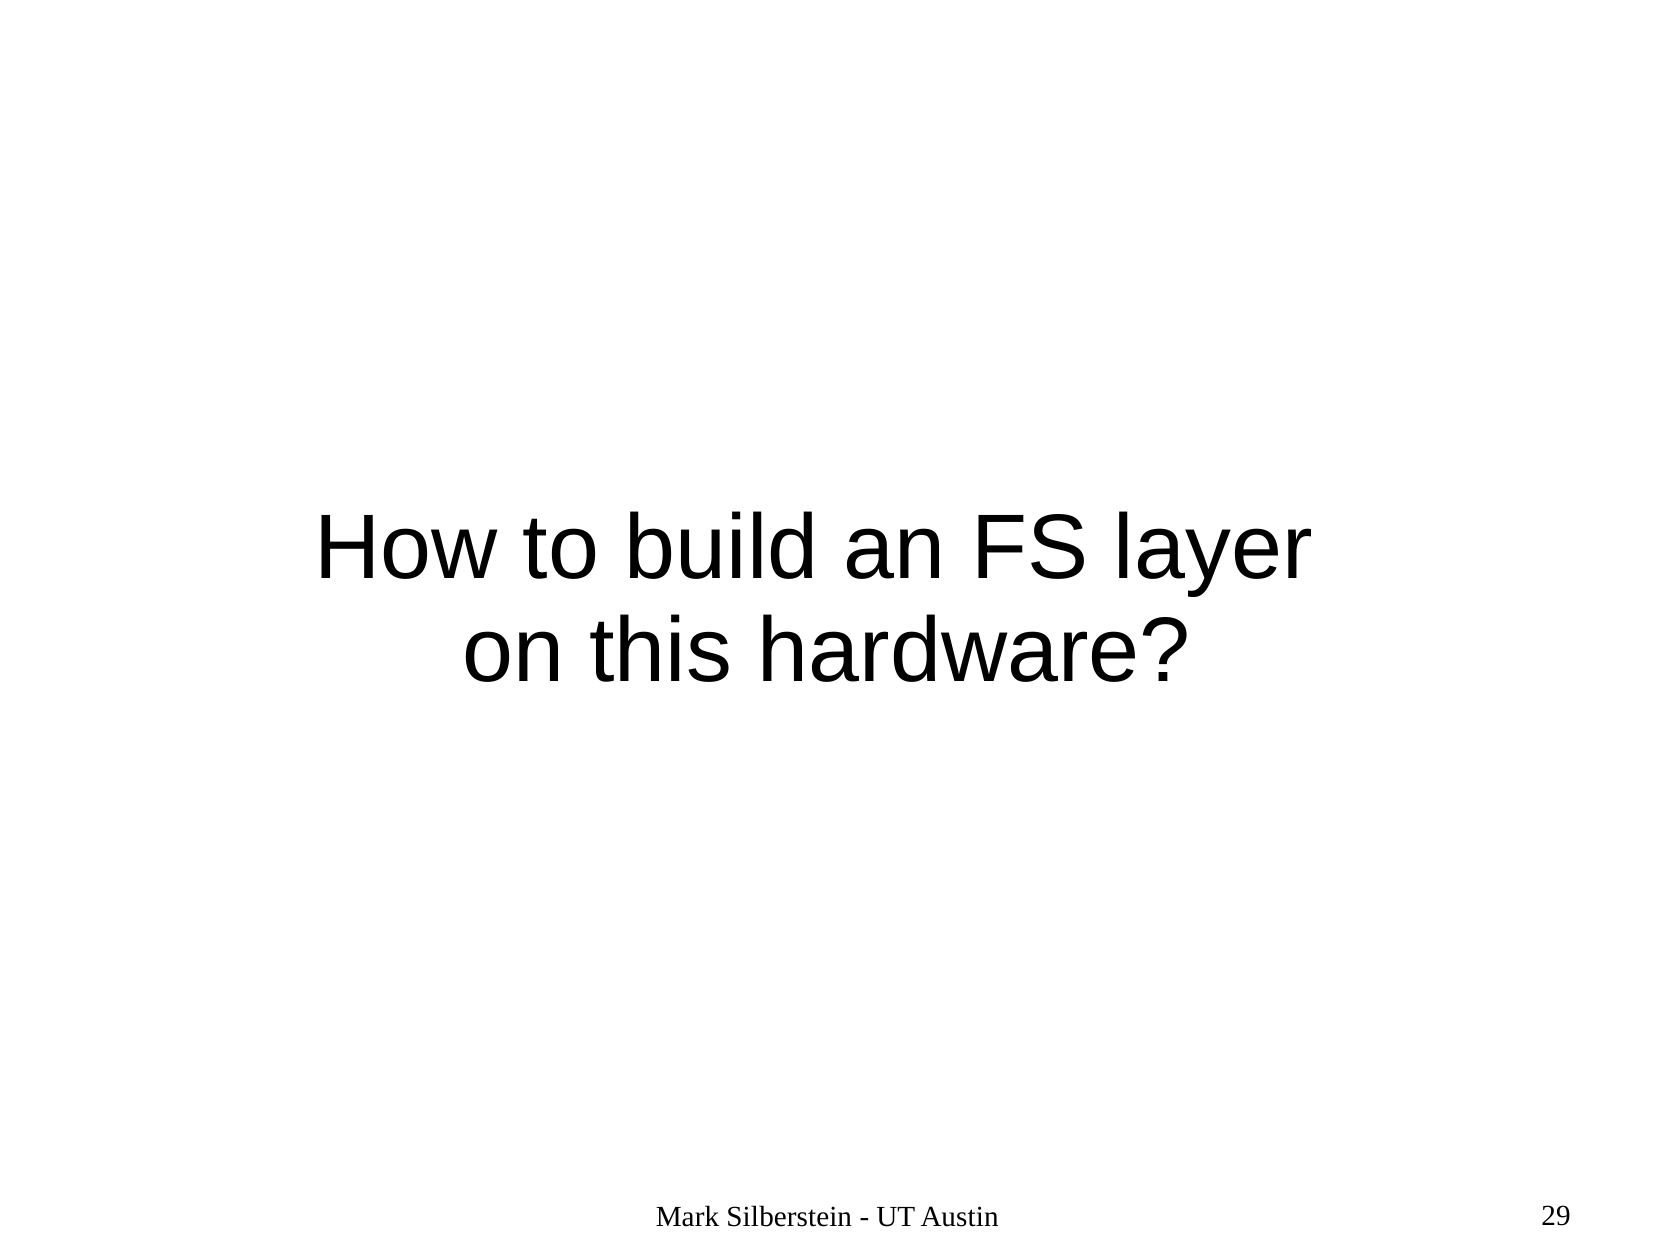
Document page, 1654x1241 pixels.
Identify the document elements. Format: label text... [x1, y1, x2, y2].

subtitle How to build an FS layer on this hardware? [82, 290, 1571, 1010]
